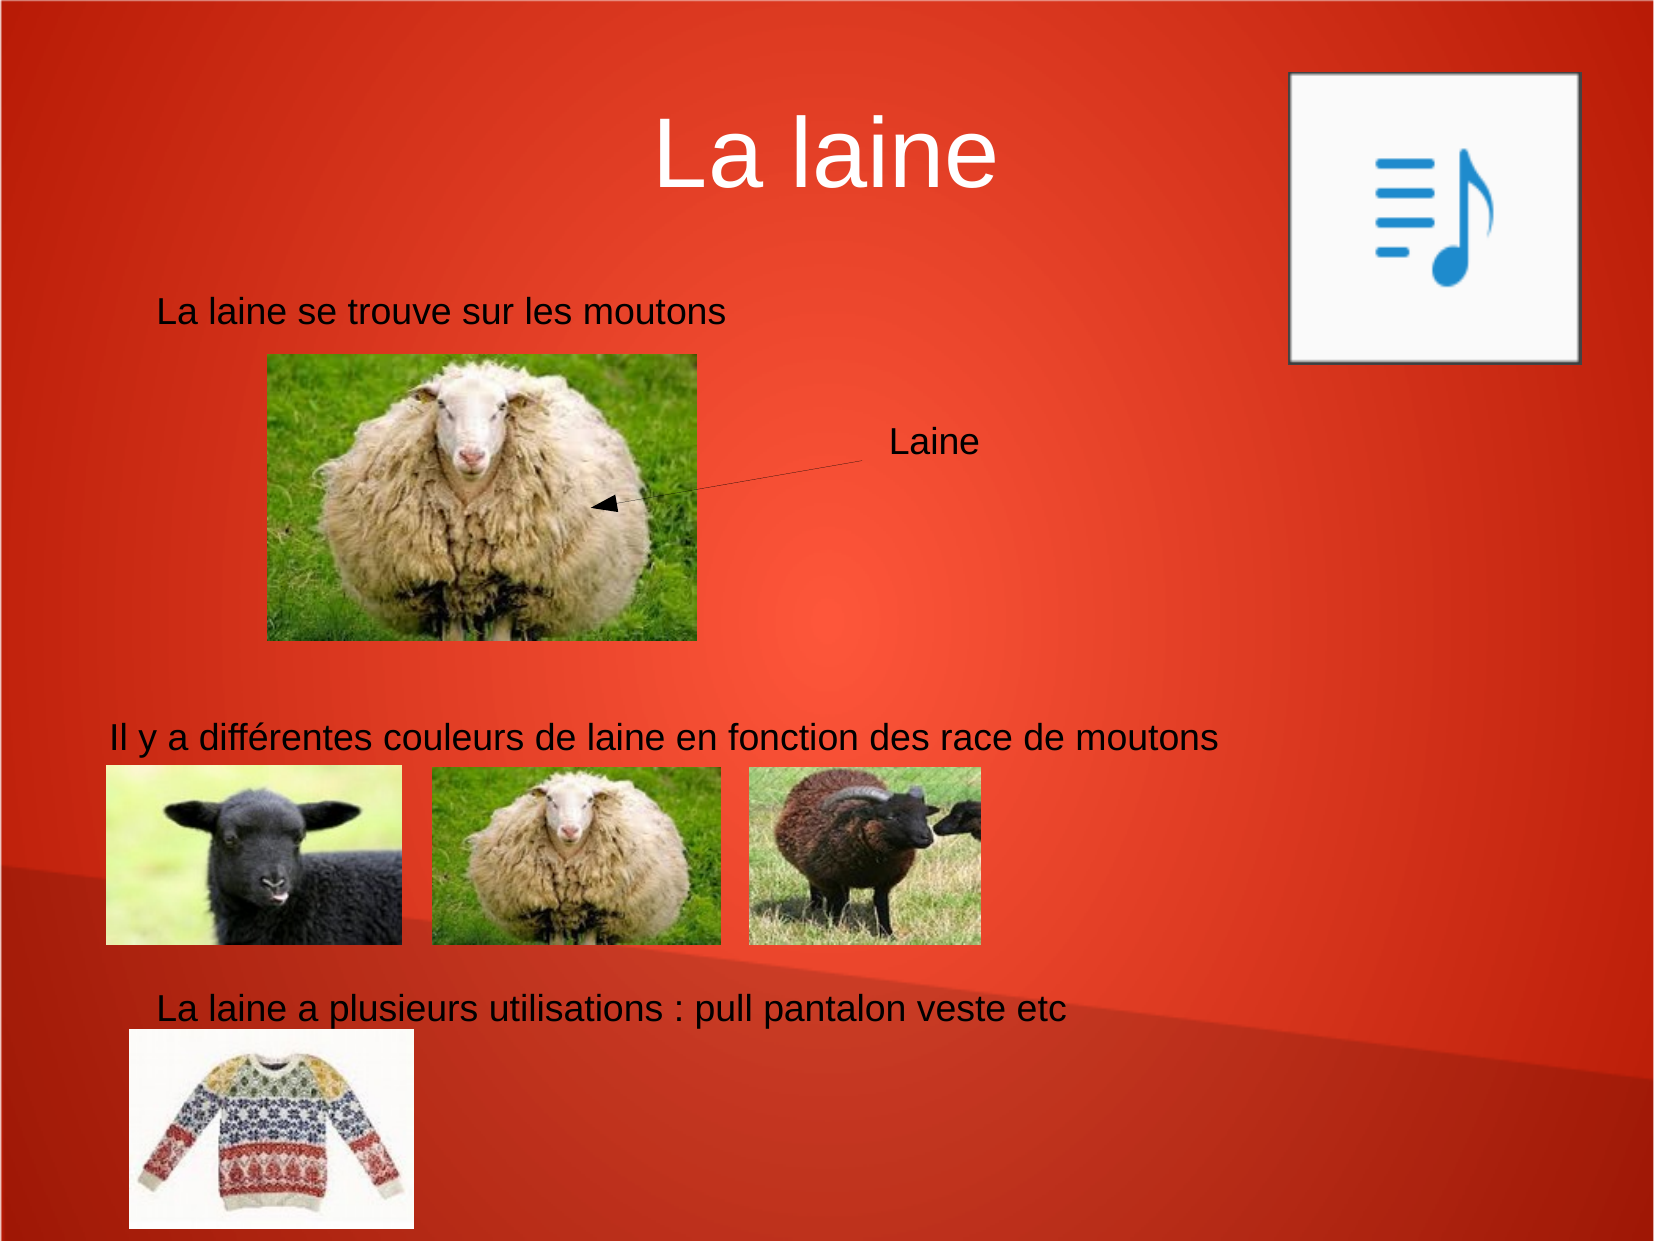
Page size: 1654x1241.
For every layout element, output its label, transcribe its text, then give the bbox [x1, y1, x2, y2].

text_box Il y a différentes couleurs de laine en fonction des race de moutons [94, 708, 1512, 766]
text_box La laine a plusieurs utilisations : pull pantalon veste etc [141, 980, 1123, 1038]
text_box Laine [874, 413, 1252, 471]
title La laine [82, 49, 1571, 257]
picture [0, 0, 1654, 1241]
text_box [1287, 70, 1583, 367]
text_box La laine se trouve sur les moutons [141, 283, 1406, 383]
